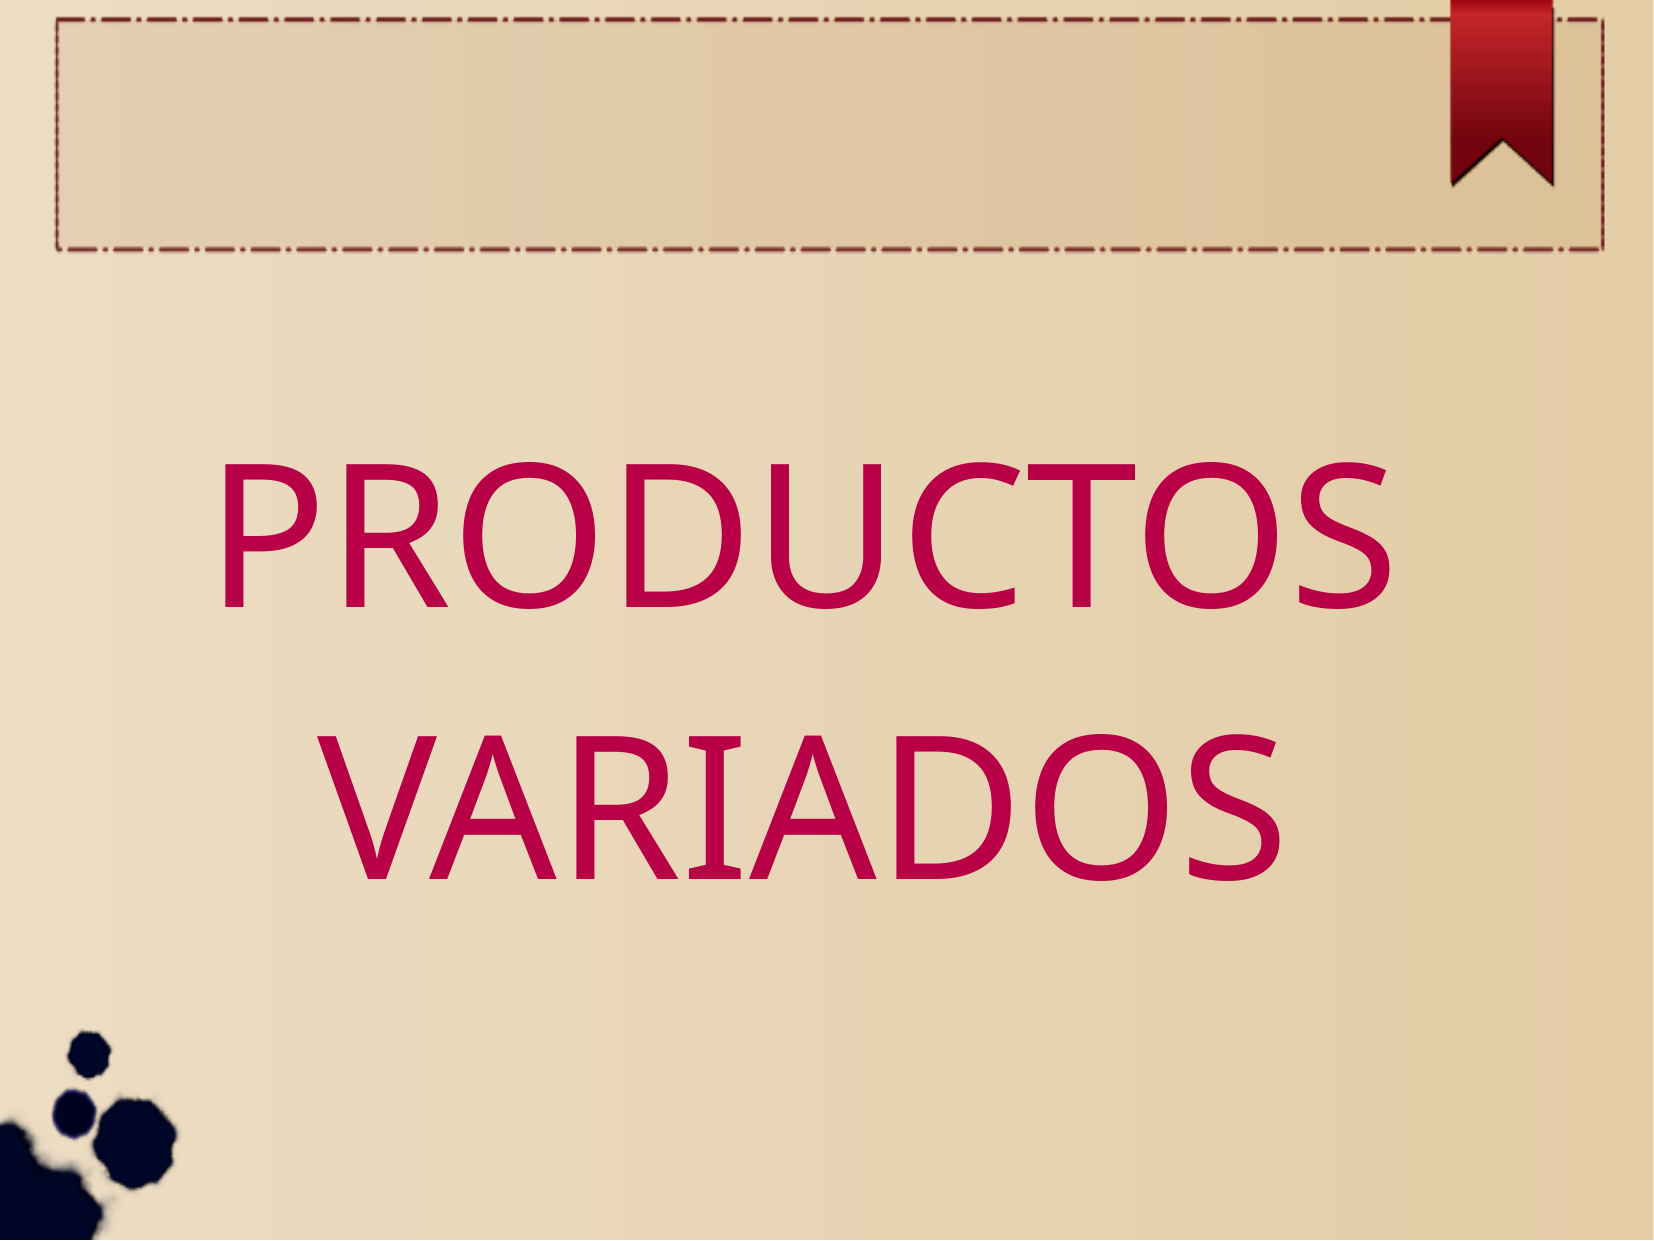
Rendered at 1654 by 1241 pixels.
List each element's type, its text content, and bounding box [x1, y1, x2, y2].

subtitle PRODUCTOS VARIADOS [118, 185, 1489, 1146]
picture [0, 0, 1654, 1240]
